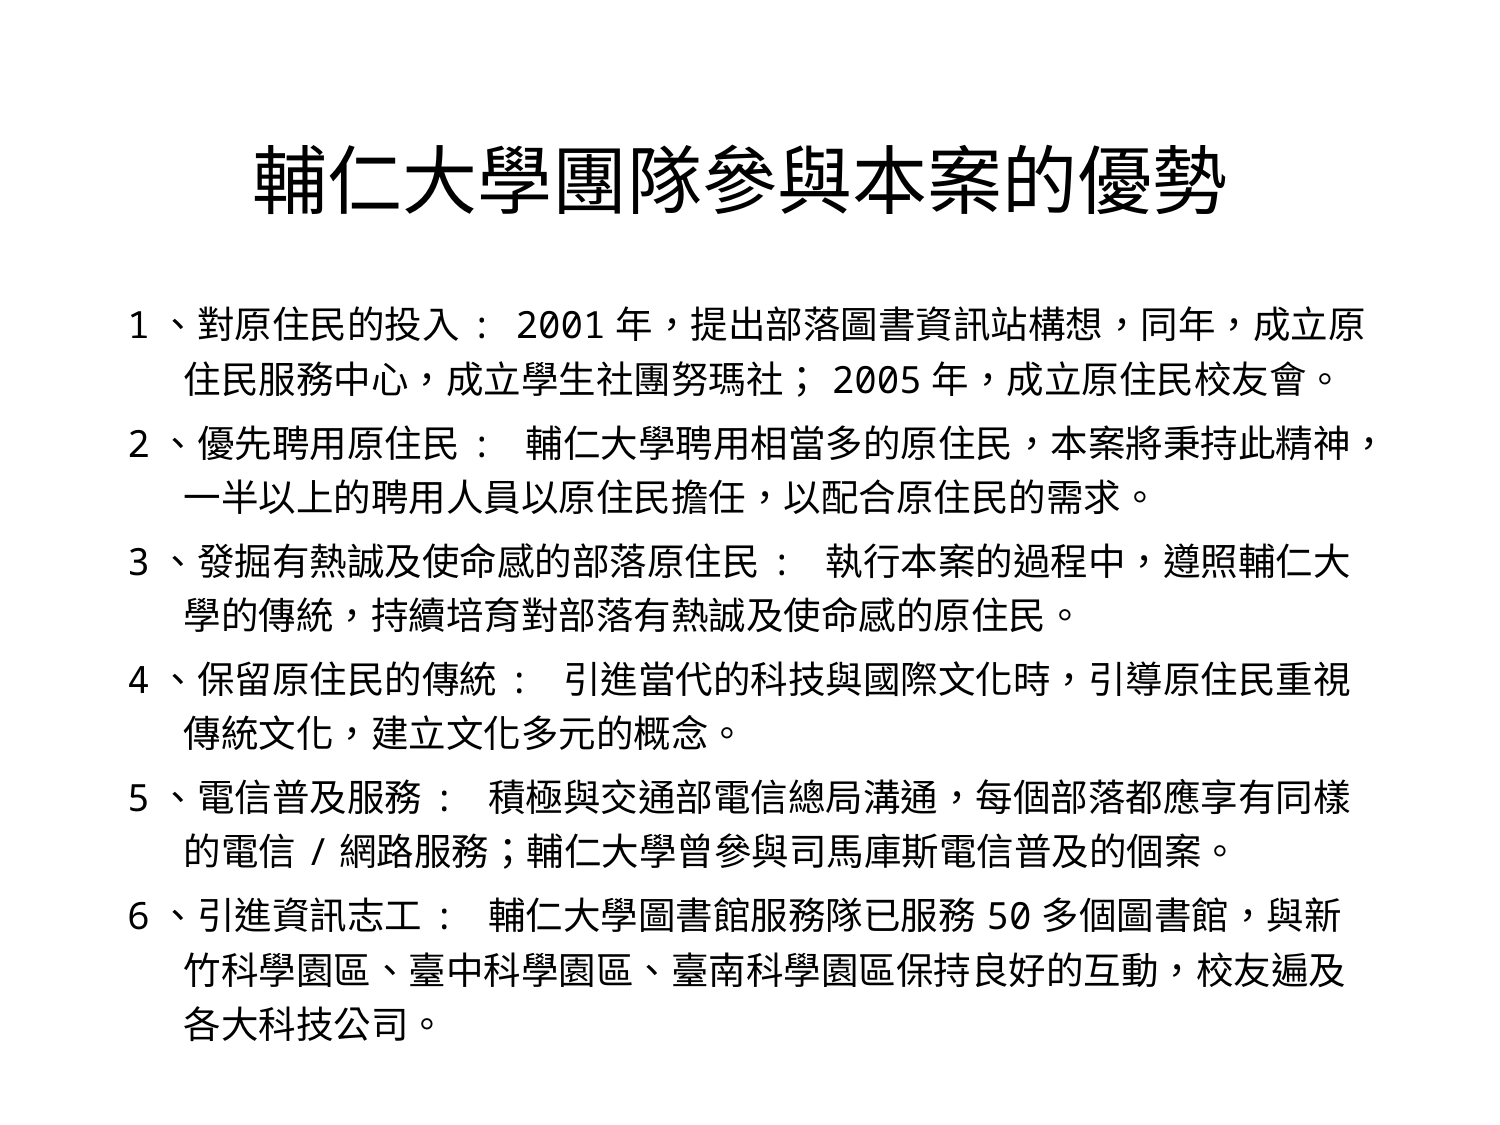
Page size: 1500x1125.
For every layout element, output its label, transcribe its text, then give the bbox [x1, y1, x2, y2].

text_box 1、對原住民的投入: 2001年，提出部落圖書資訊站構想，同年，成立原住民服務中心，成立學生社團努瑪社；2005年，成立原住民校友會。 2、優先聘用原住民: 輔仁大學聘用相當多的原住民，本案將秉持此精神，一半以上的聘用人員以原住民擔任，以配合原住民的需求。 3、發掘有熱誠及使命感的部落原住民: 執行本案的過程中，遵照輔仁大學的傳統，持續培育對部落有熱誠及使命感的原住民。 4、保留原住民的傳統: 引進當代的科技與國際文化時，引導原住民重視傳統文化，建立文化多元的概念。 5、電信普及服務: 積極與交通部電信總局溝通，每個部落都應享有同樣的電信/網路服務；輔仁大學曾參與司馬庫斯電信普及的個案。 6、引進資訊志工: 輔仁大學圖書館服務隊已服務50多個圖書館，與新竹科學園區、臺中科學園區、臺南科學園區保持良好的互動，校友遍及各大科技公司。 [112, 287, 1388, 963]
text_box 輔仁大學團隊參與本案的優勢 [112, 74, 1388, 263]
